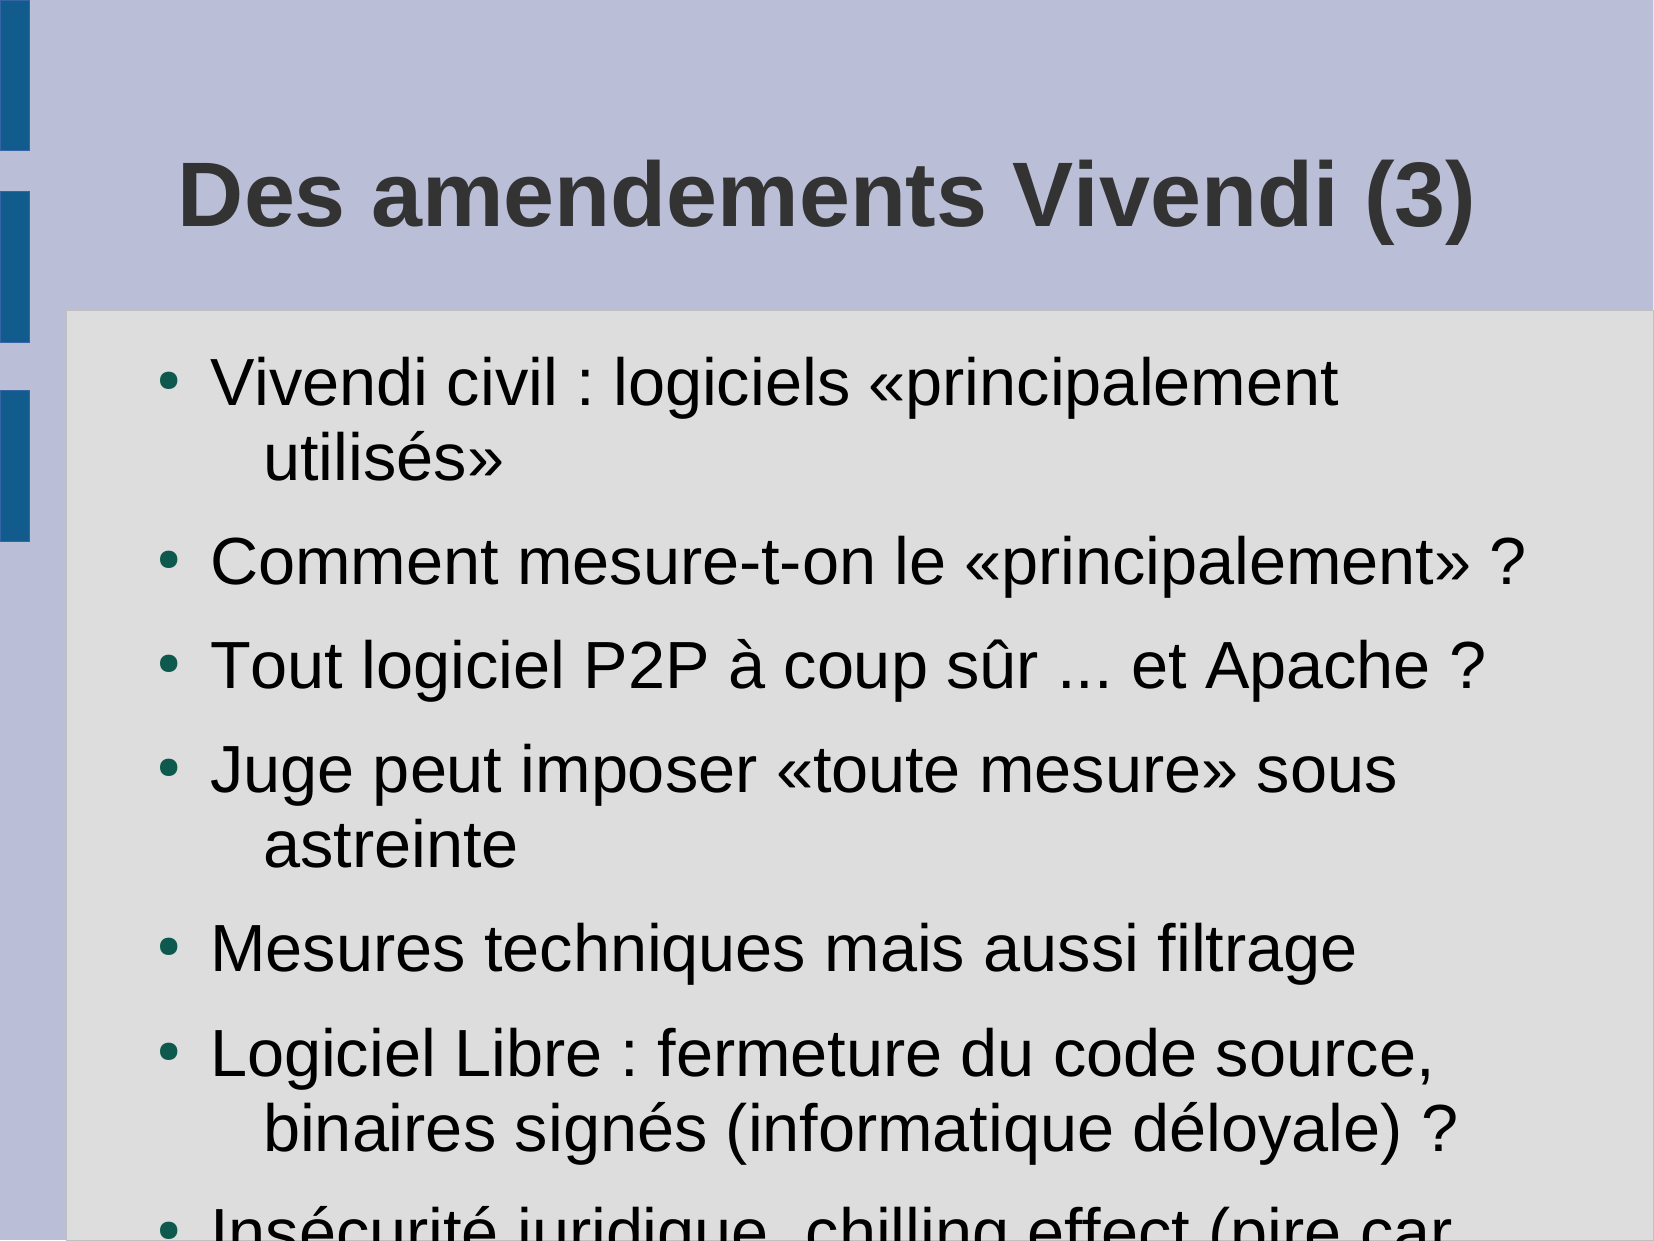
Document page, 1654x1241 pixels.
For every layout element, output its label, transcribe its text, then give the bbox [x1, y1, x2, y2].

title Des amendements Vivendi (3) [121, 91, 1534, 299]
list Vivendi civil : logiciels «principalement utilisés» Comment mesure-t-on le «principalement» ? Tout logiciel P2P à coup sûr ... et Apache ? Juge peut imposer «toute mesure» sous astreinte Mesures techniques mais aussi filtrage Logiciel Libre : fermeture du code source, binaires signés (informatique déloyale) ? Insécurité juridique, chilling effect (pire car non pénal) [121, 344, 1534, 1189]
